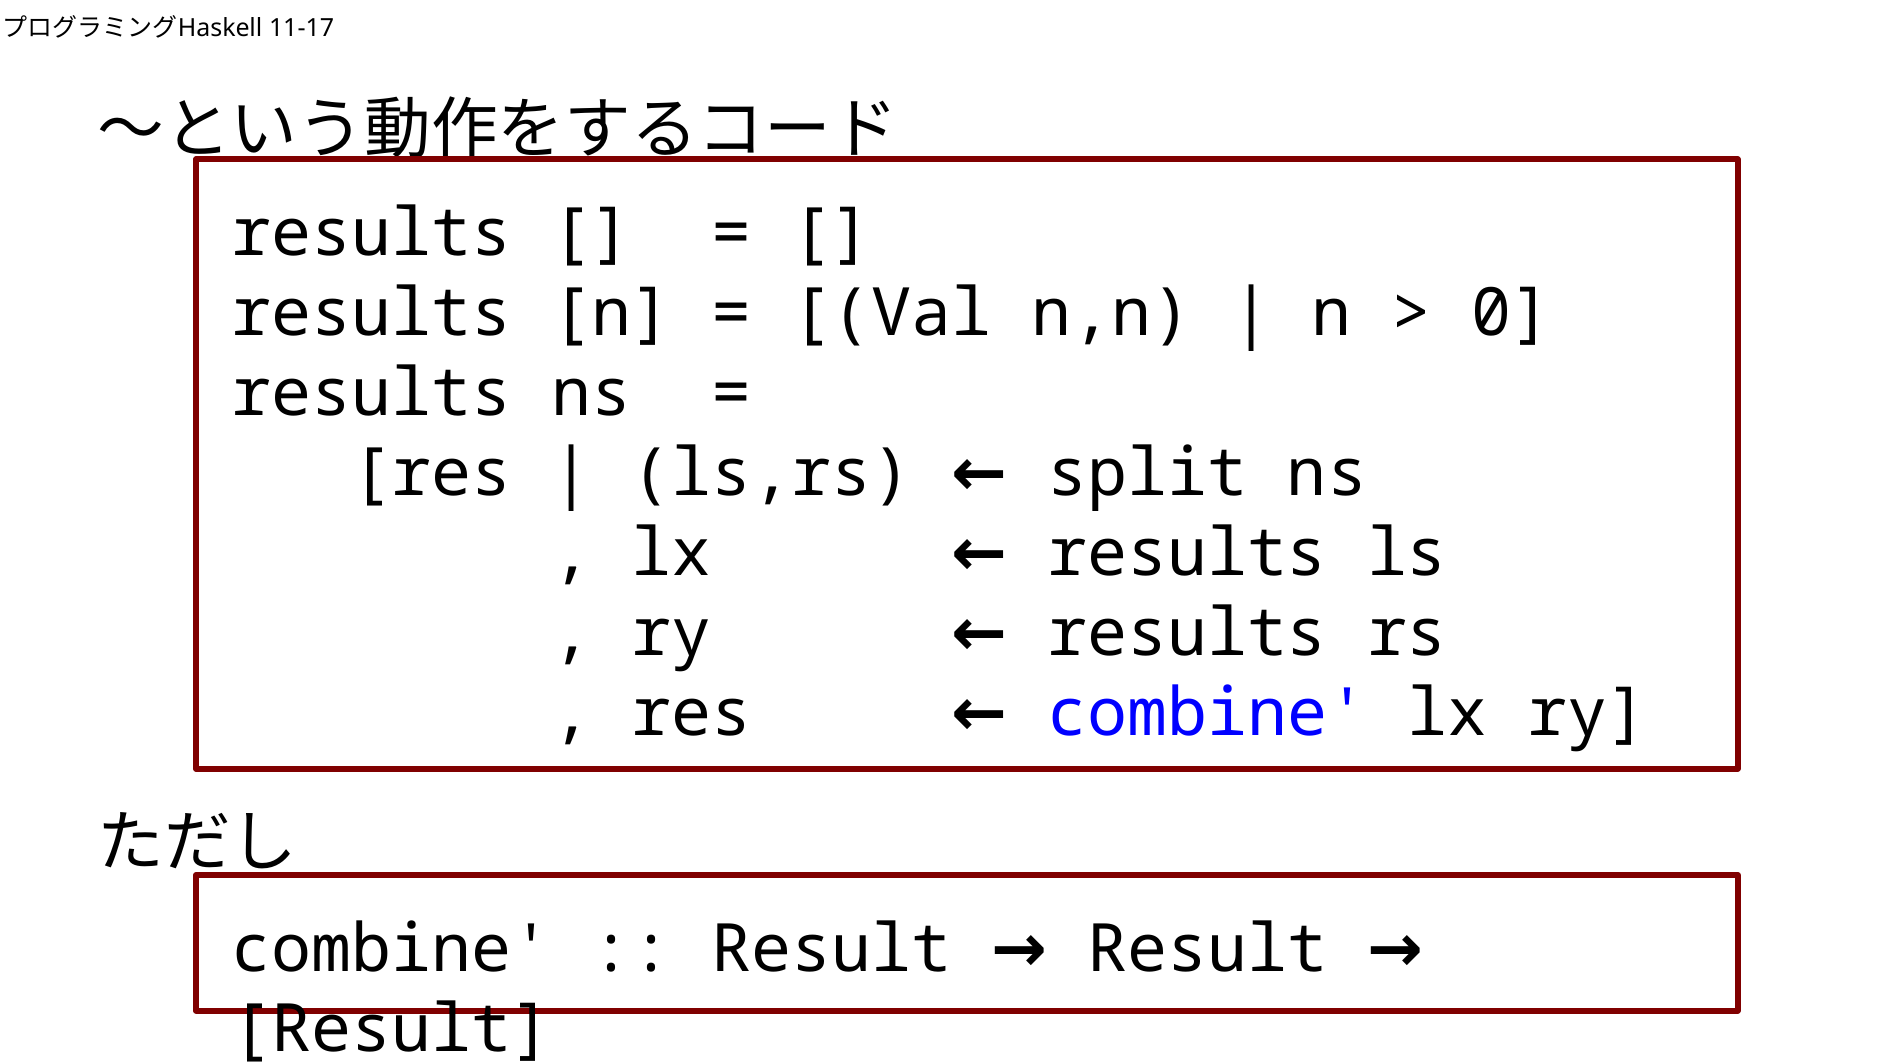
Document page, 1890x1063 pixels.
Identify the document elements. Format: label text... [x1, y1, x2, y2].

text_box results [] = [] results [n] = [(Val n,n) | n > 0] results ns = [res | (ls,rs) ← split ns , lx ← results ls , ry ← results rs , res ← combine' lx ry] [195, 159, 1738, 769]
text_box combine' :: Result → Result → [Result] [195, 874, 1738, 1011]
list ～という動作をするコード [94, 71, 1796, 146]
list ただし [94, 784, 1796, 860]
